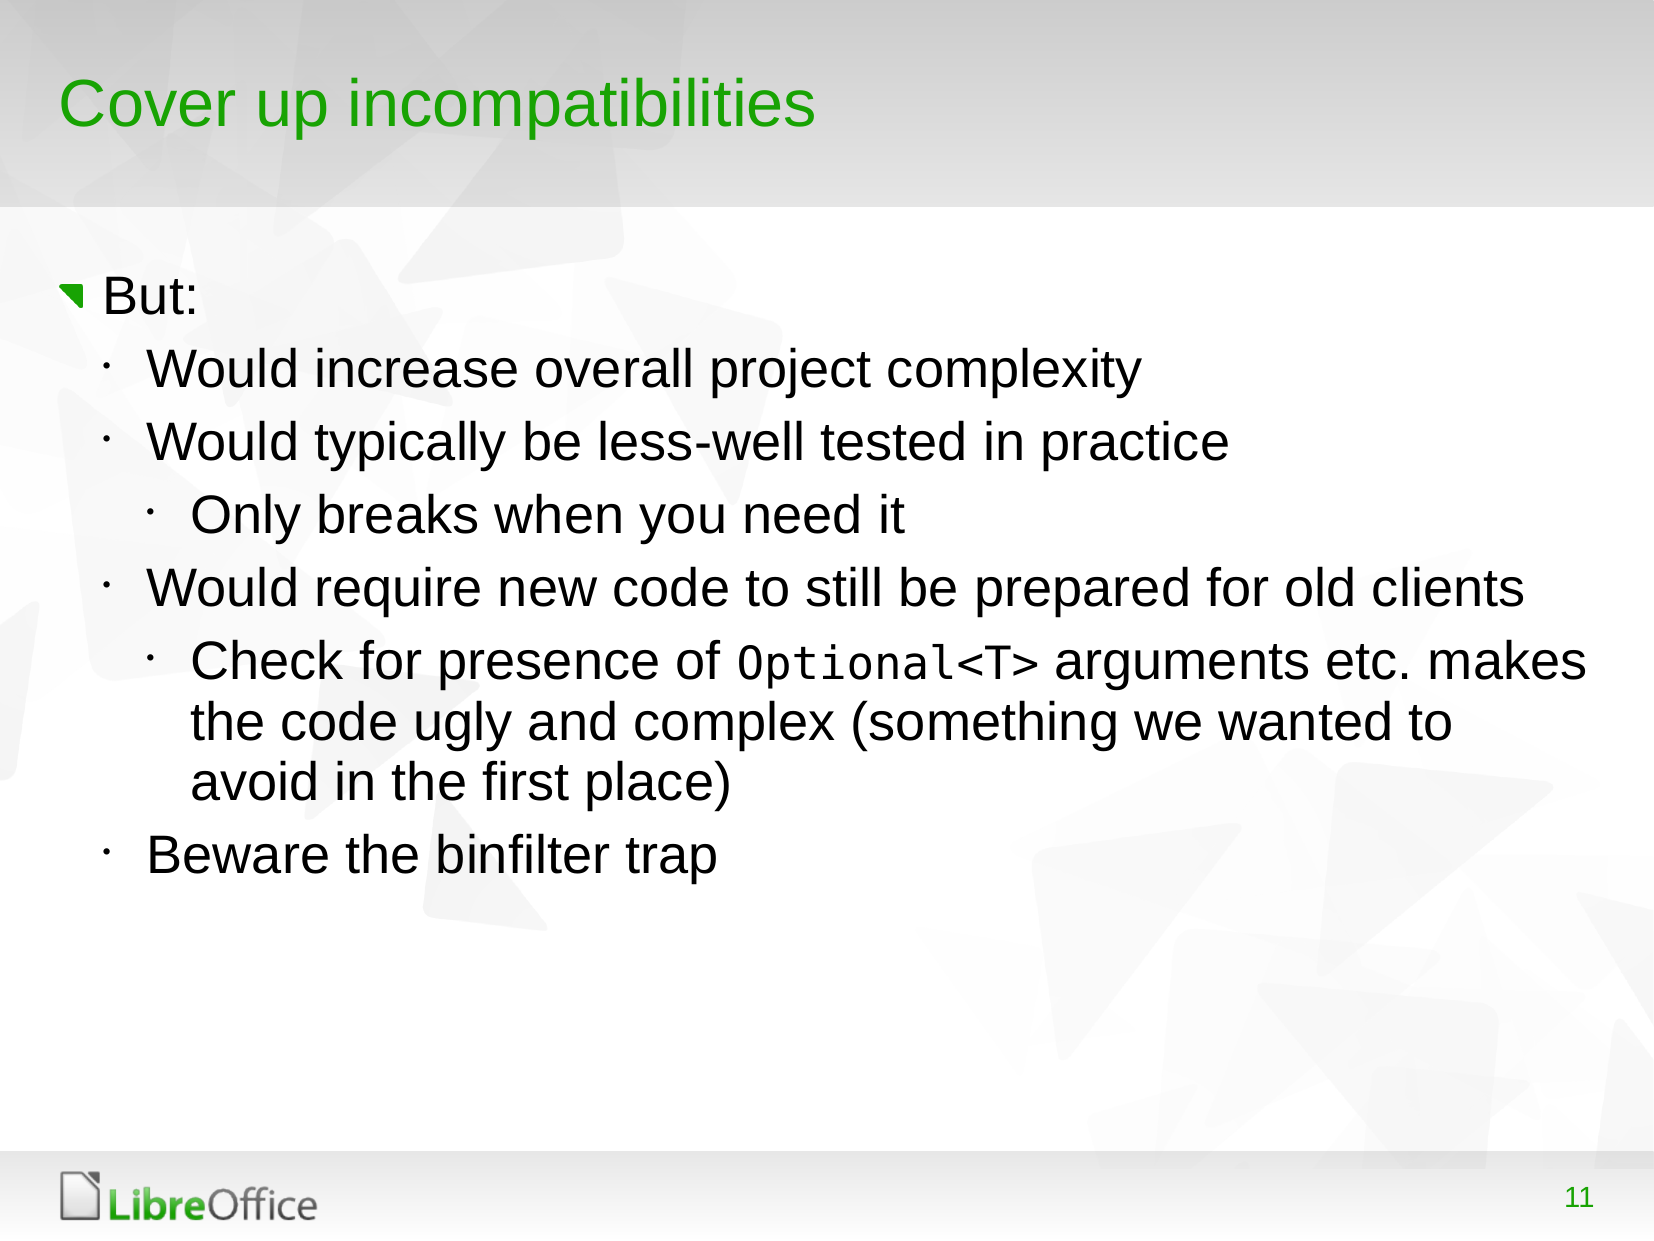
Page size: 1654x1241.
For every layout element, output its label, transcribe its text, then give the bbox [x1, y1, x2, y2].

list But: Would increase overall project complexity Would typically be less-well tested in practice Only breaks when you need it Would require new code to still be prepared for old clients Check for presence of Optional<T> arguments etc. makes the code ugly and complex (something we wanted to avoid in the first place) Beware the binfilter trap [59, 265, 1595, 986]
picture [41, 1152, 337, 1240]
picture [0, 0, 783, 931]
title Cover up incompatibilities [59, 29, 1595, 178]
picture [915, 548, 1654, 1169]
